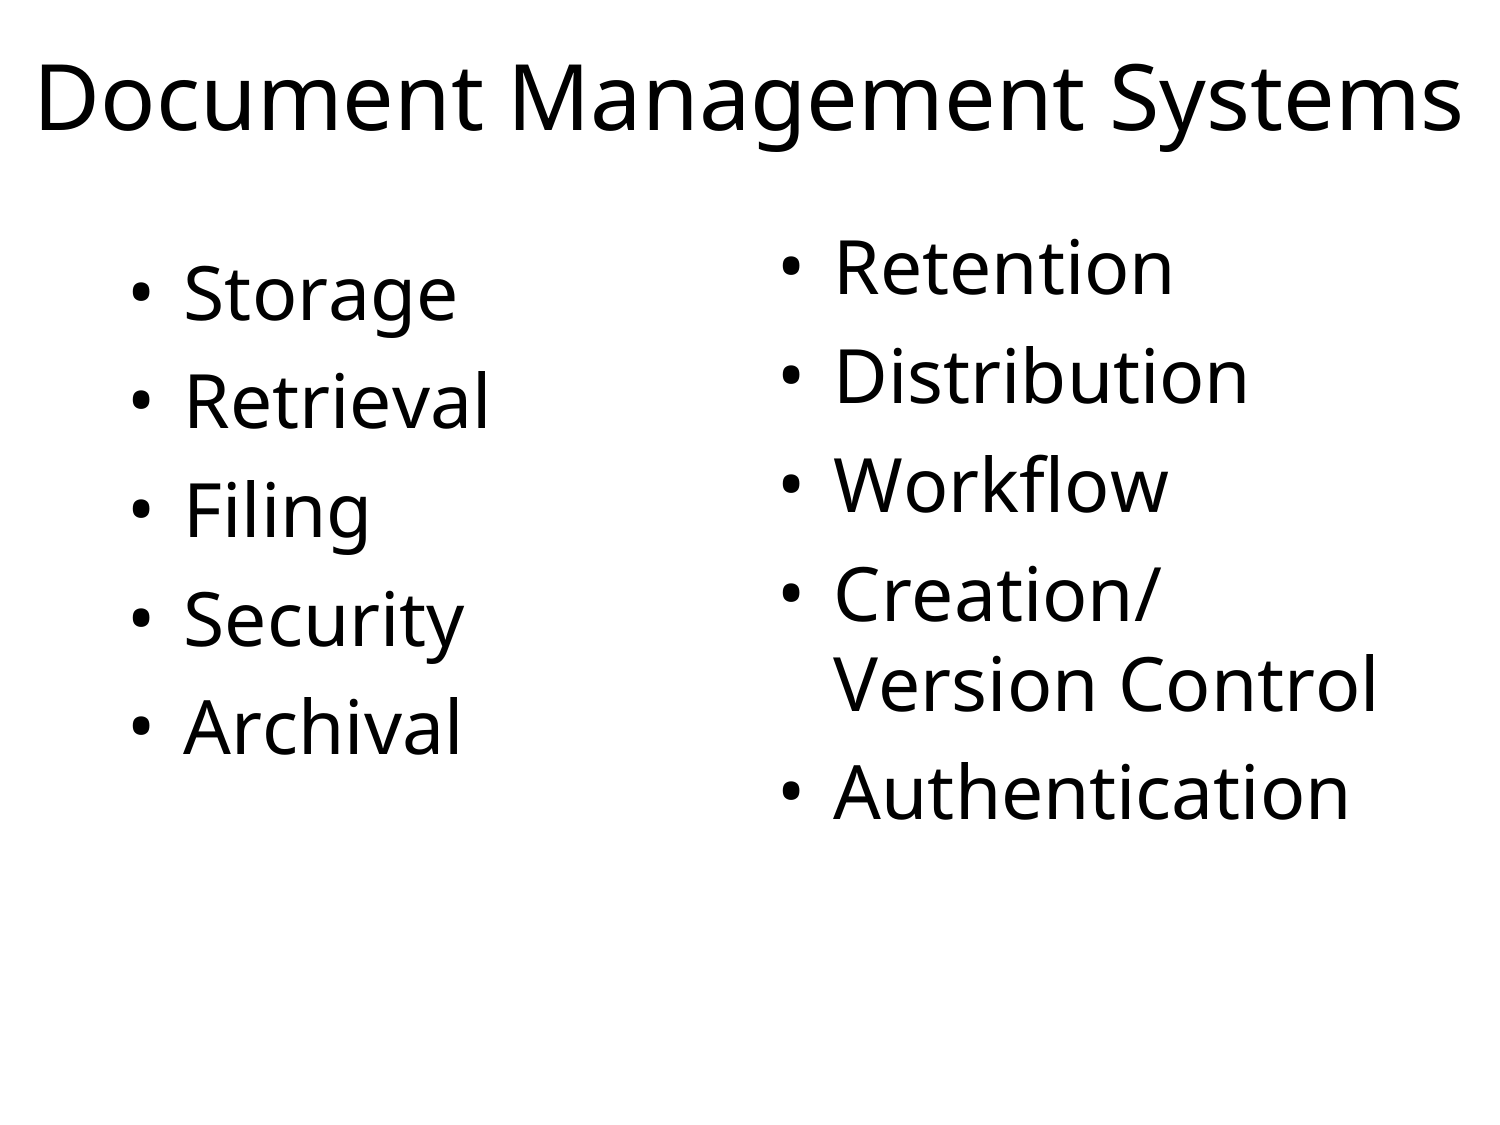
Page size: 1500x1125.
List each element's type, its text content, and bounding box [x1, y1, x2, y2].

list Retention Distribution Workflow Creation/Version Control Authentication [762, 212, 1426, 1000]
title Document Management Systems [0, 0, 1500, 188]
list Storage Retrieval Filing Security Archival [112, 237, 738, 1026]
